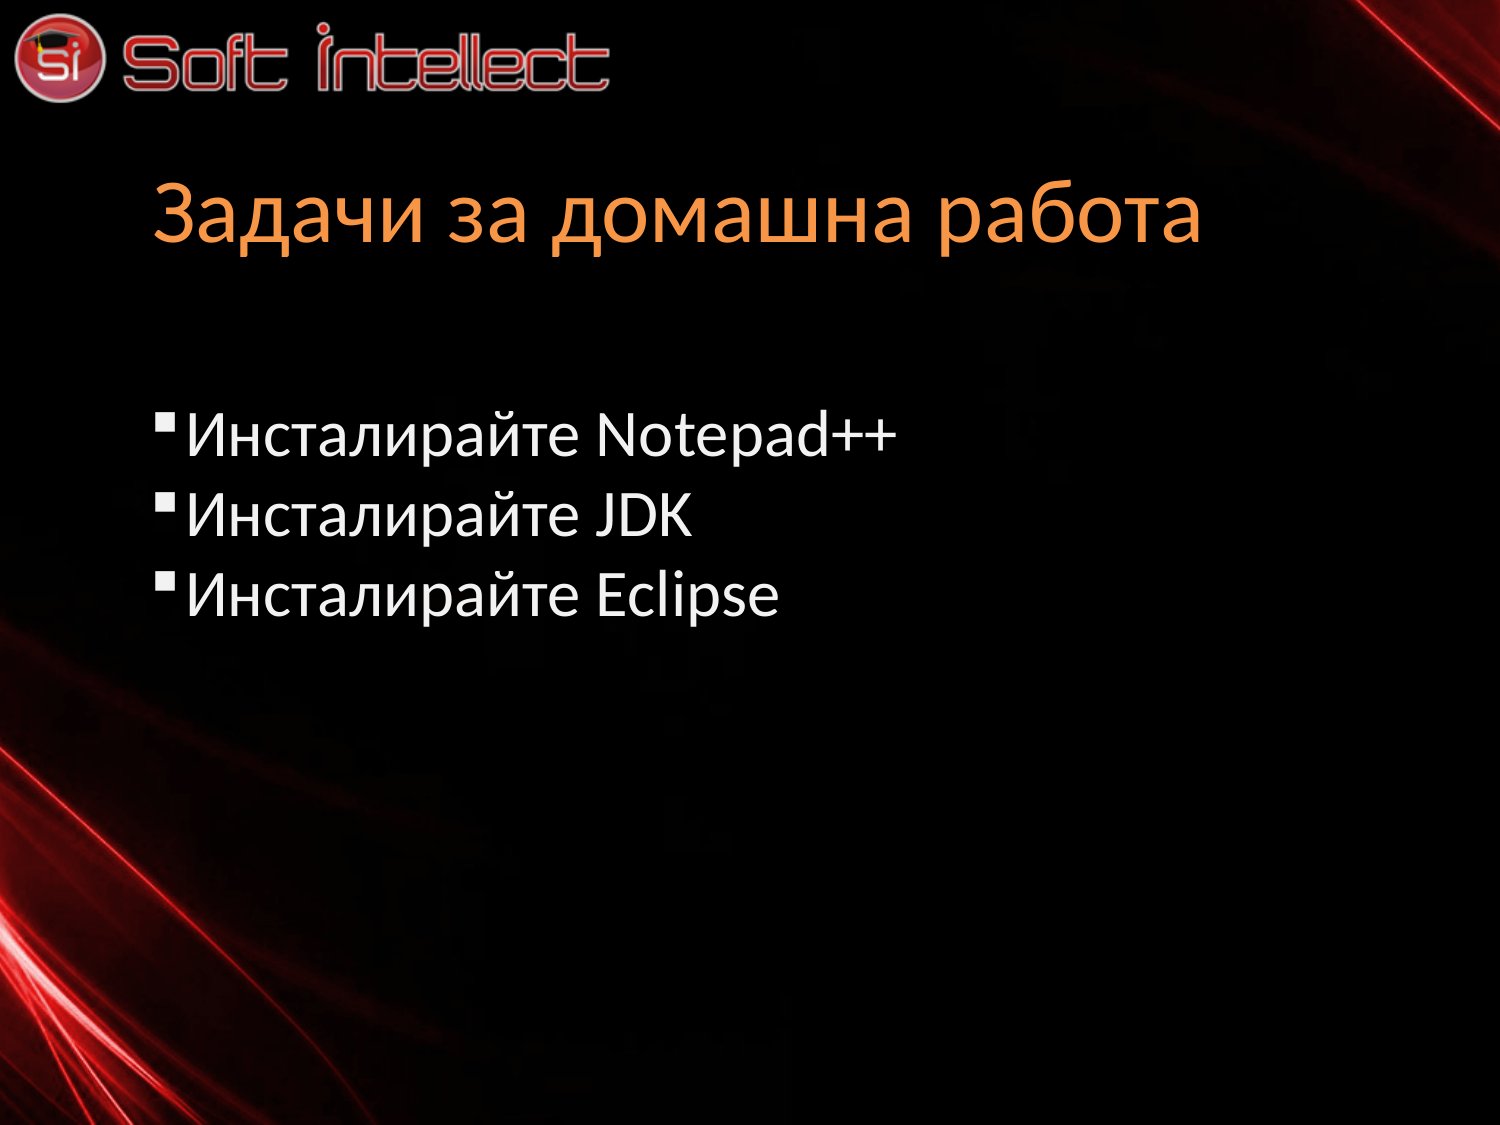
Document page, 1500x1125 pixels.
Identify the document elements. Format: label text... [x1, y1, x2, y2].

text_box Инсталирайте Notepad++ Инсталирайте JDK Инсталирайте Eclipse [134, 382, 1385, 1125]
picture [0, 0, 1500, 1125]
text_box Задачи за домашна работа [137, 112, 1488, 300]
